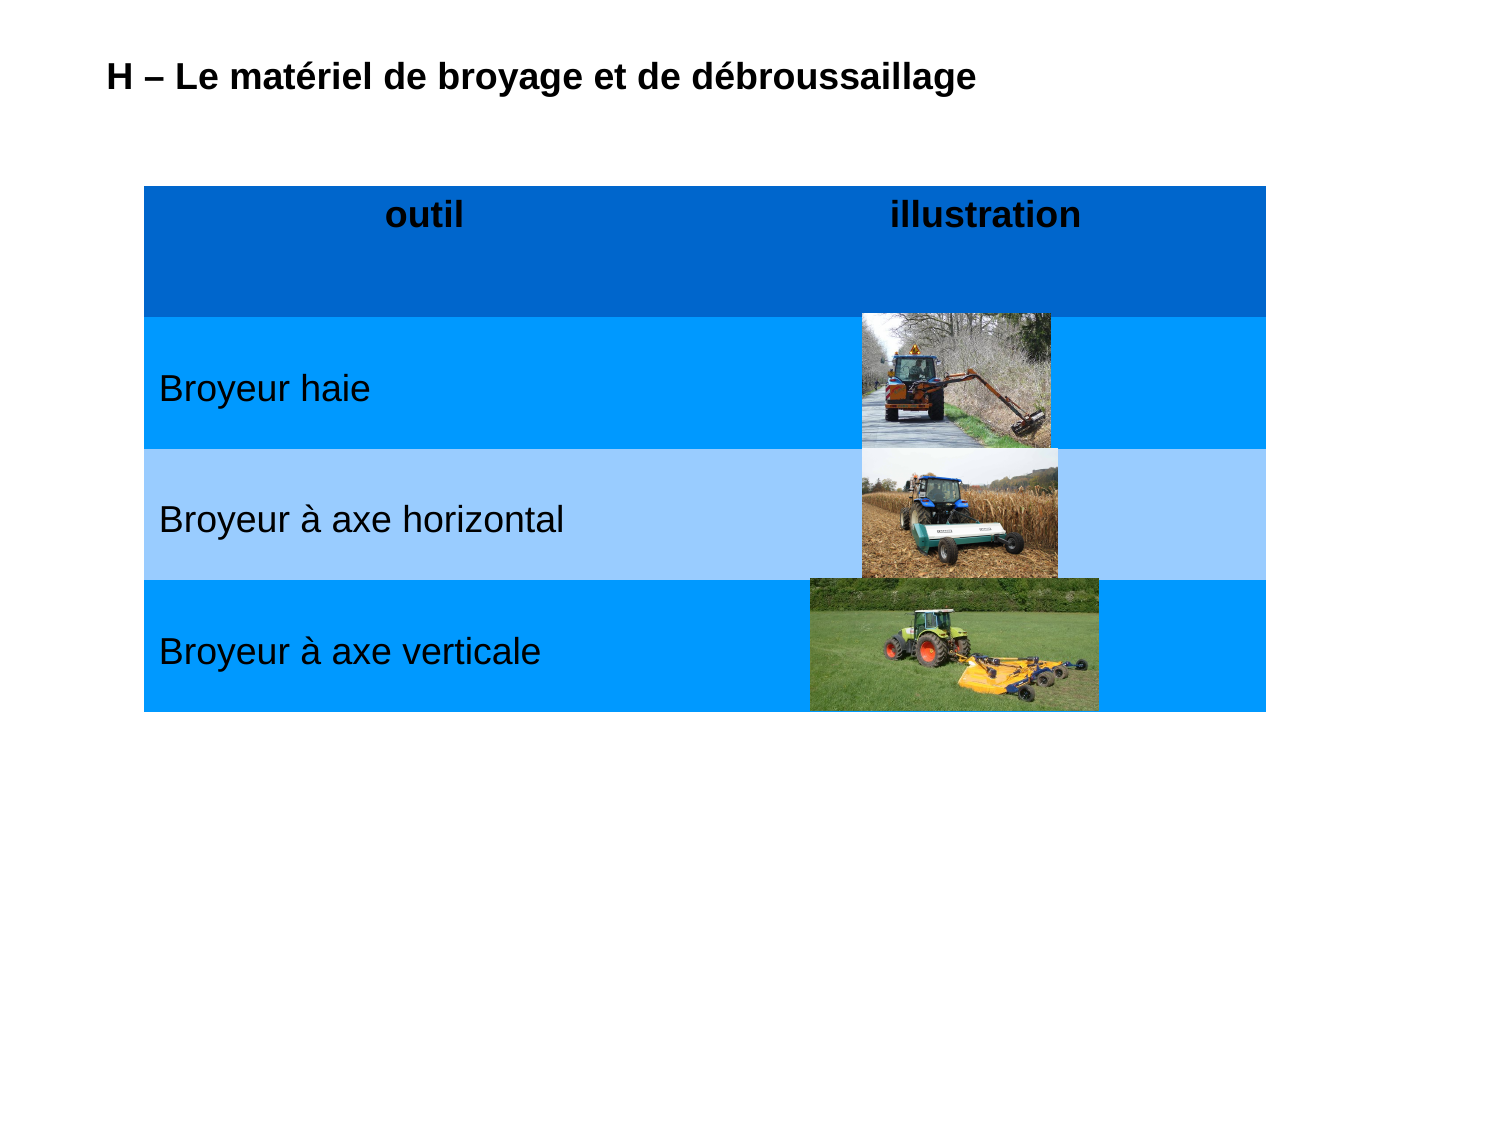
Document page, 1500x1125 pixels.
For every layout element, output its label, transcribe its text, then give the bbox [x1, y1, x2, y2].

table_cell [705, 580, 1266, 712]
picture [810, 313, 1099, 711]
table_header illustration [705, 186, 1266, 317]
table_cell [1058, 449, 1266, 580]
table_header outil [144, 186, 705, 317]
table_cell [705, 449, 862, 580]
table_cell Broyeur à axe verticale [144, 580, 705, 712]
table_cell Broyeur haie [144, 317, 705, 449]
table_cell Broyeur à axe horizontal [144, 449, 705, 580]
table_cell [705, 317, 862, 449]
table_cell [1051, 317, 1266, 449]
text_box H – Le matériel de broyage et de débroussaillage [91, 48, 1323, 107]
